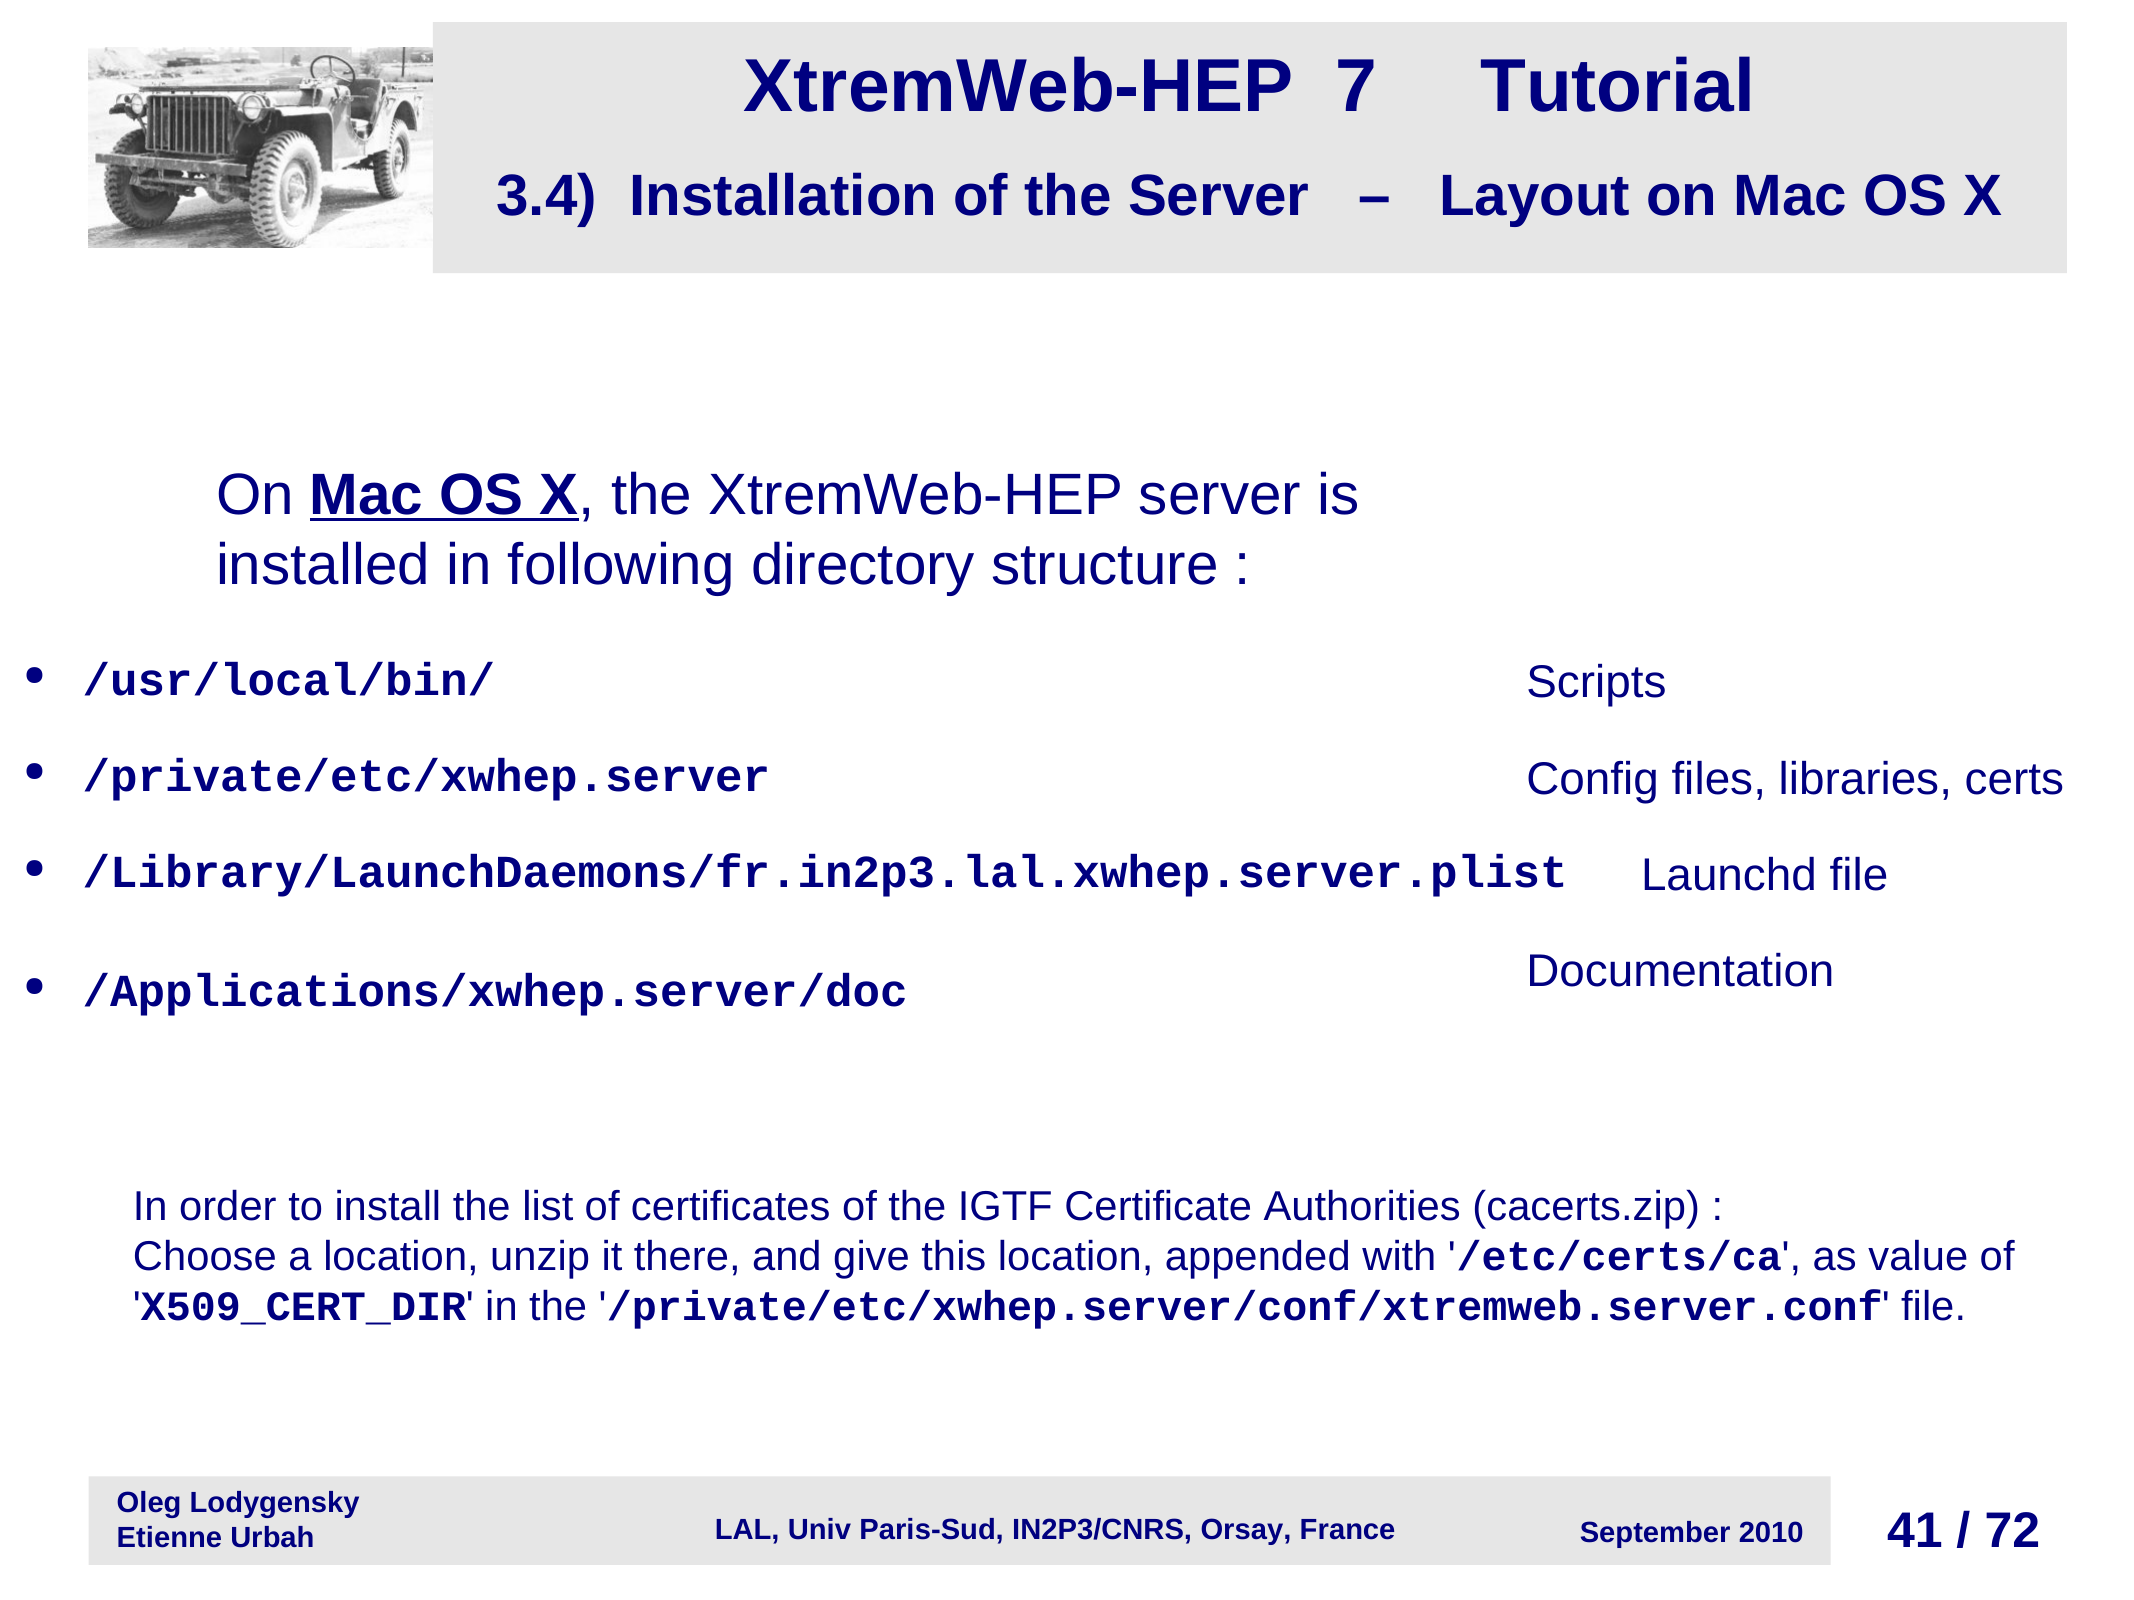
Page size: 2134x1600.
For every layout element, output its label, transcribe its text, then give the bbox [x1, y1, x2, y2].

text_box /usr/local/bin/ /private/etc/xwhep.server /Library/LaunchDaemons/fr.in2p3.lal.xwhep.server.plist /Applications/xwhep.server/doc [23, 649, 1619, 1067]
picture [88, 47, 433, 248]
text_box In order to install the list of certificates of the IGTF Certificate Authorities (cacerts.zip) : Choose a location, unzip it there, and give this location, appended with '/etc/certs/ca', as value of 'X509_CERT_DIR' in the '/private/etc/xwhep.server/conf/xtremweb.server.conf' file. [118, 1163, 2038, 1344]
title 3.4) Installation of the Server – Layout on Mac OS X [442, 118, 2067, 266]
text_box Scripts Config files, libraries, certs Launchd file Documentation [1526, 652, 2103, 1069]
text_box On Mac OS X, the XtremWeb-HEP server is installed in following directory structure : [206, 456, 1433, 550]
